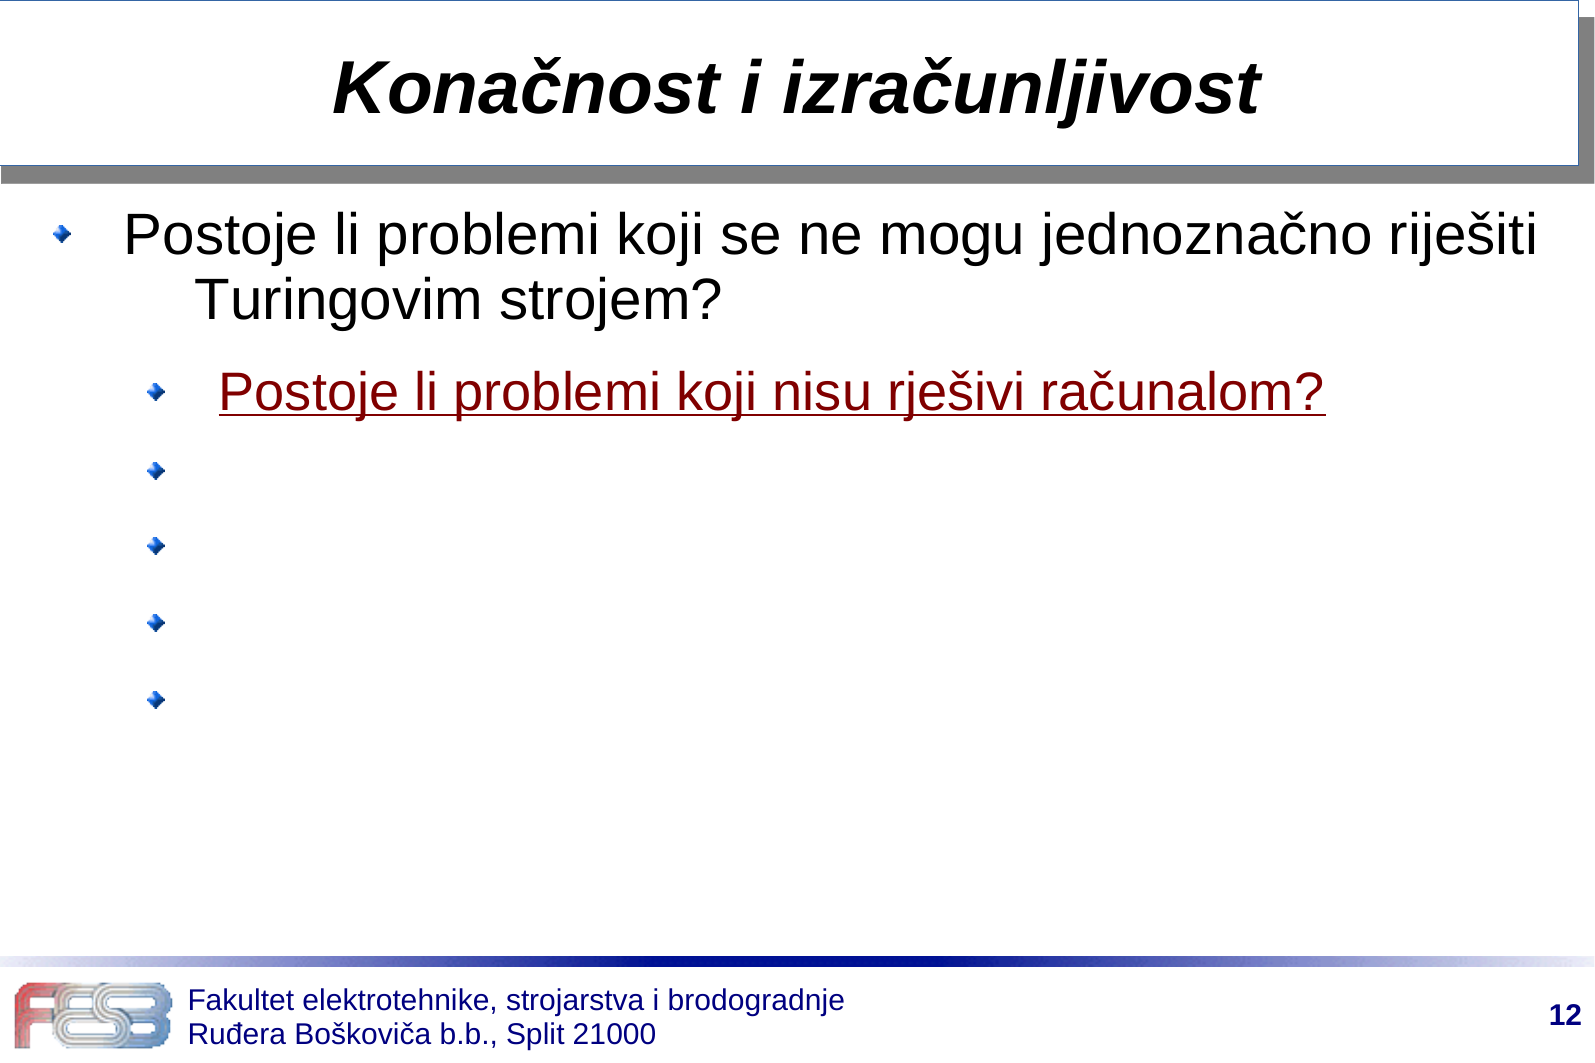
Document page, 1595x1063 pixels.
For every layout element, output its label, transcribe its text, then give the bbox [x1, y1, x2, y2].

picture [0, 956, 1595, 967]
list Postoje li problemi koji se ne mogu jednoznačno riješiti Turingovim strojem? Postoje li problemi koji nisu rješivi računalom? [29, 201, 1565, 944]
picture [9, 975, 177, 1059]
title Konačnost i izračunljivost [0, 0, 1595, 175]
